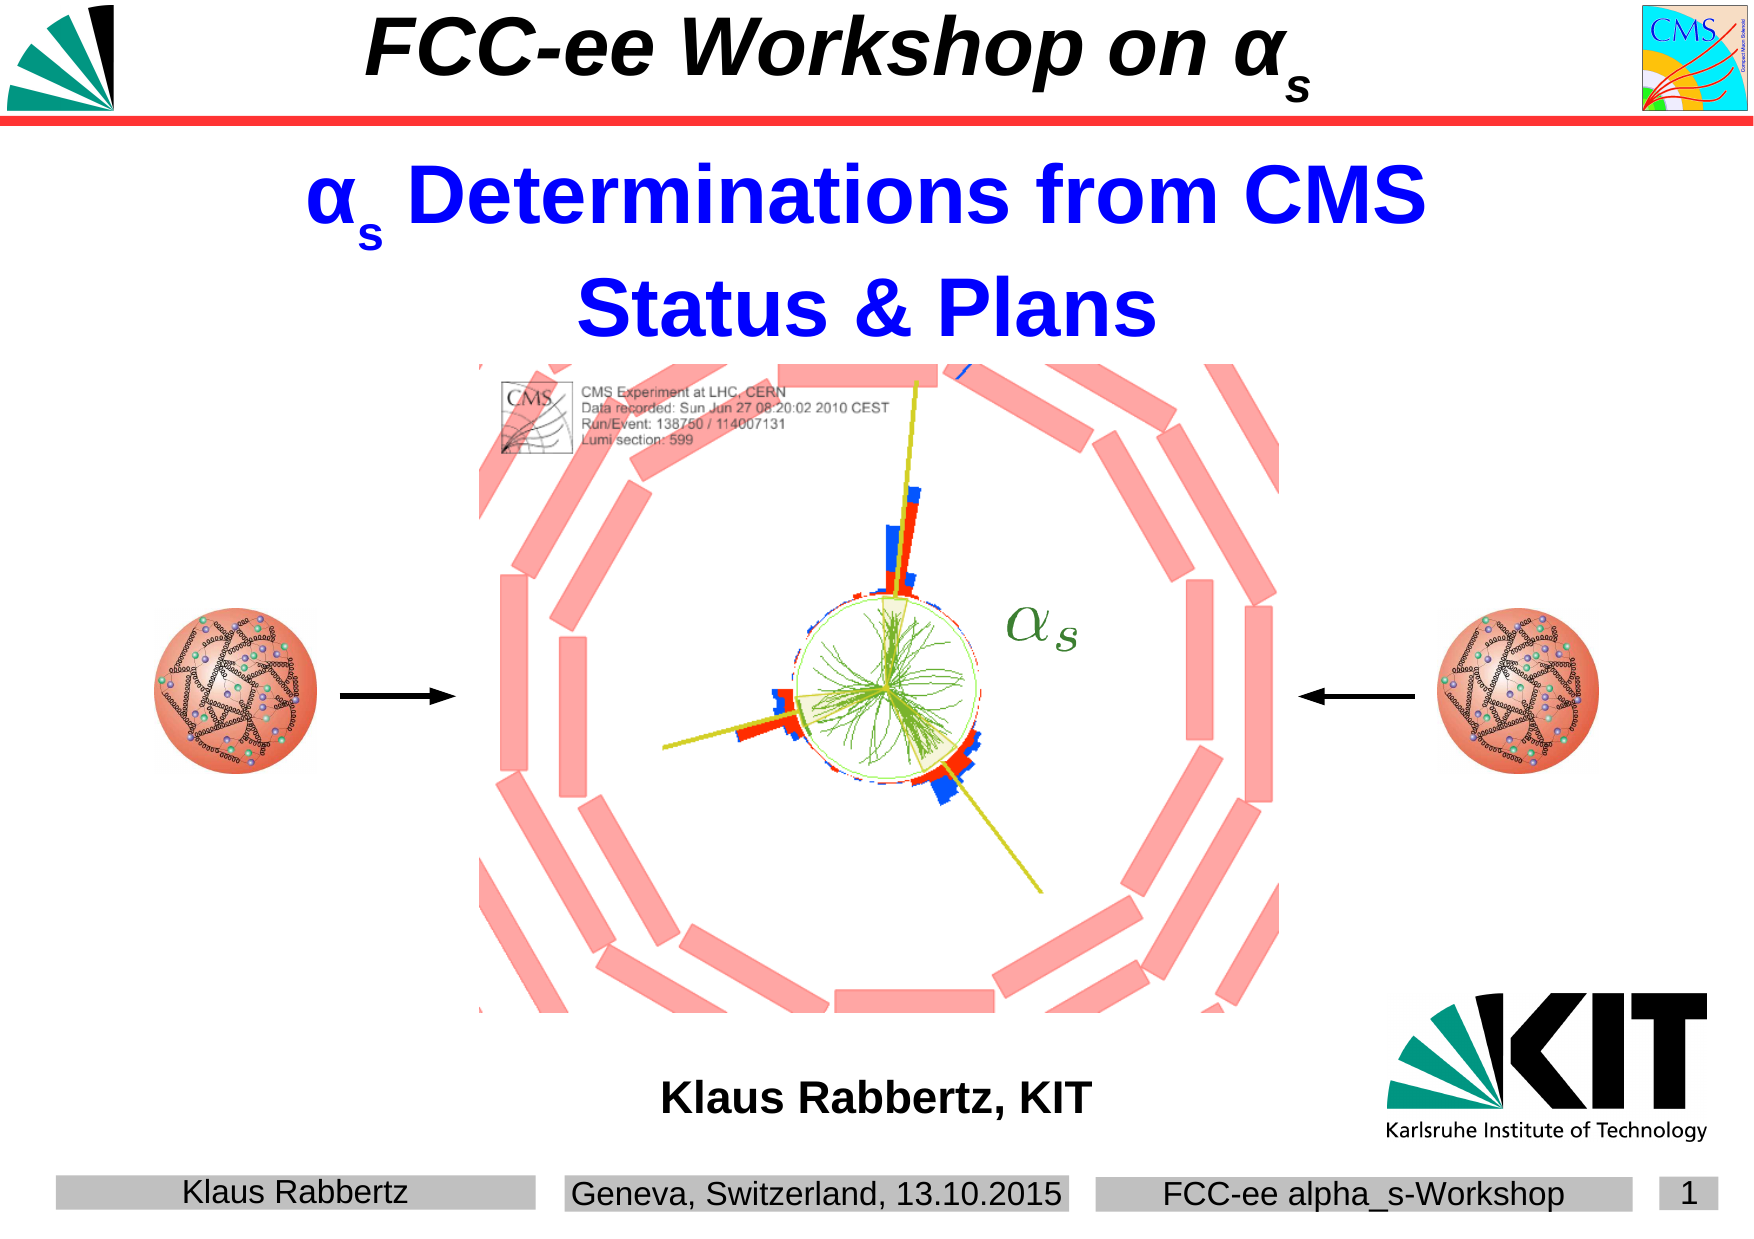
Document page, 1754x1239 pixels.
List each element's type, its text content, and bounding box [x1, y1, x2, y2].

picture [7, 5, 114, 112]
picture [154, 608, 317, 774]
picture [479, 364, 1279, 1013]
text_box αs Determinations from CMS Status & Plans [293, 142, 1460, 361]
picture [1642, 5, 1748, 111]
text_box Klaus Rabbertz, KIT [648, 1066, 1106, 1131]
title FCC-ee Workshop on αs [123, 0, 1553, 114]
picture [1437, 608, 1599, 774]
picture [1387, 993, 1707, 1142]
